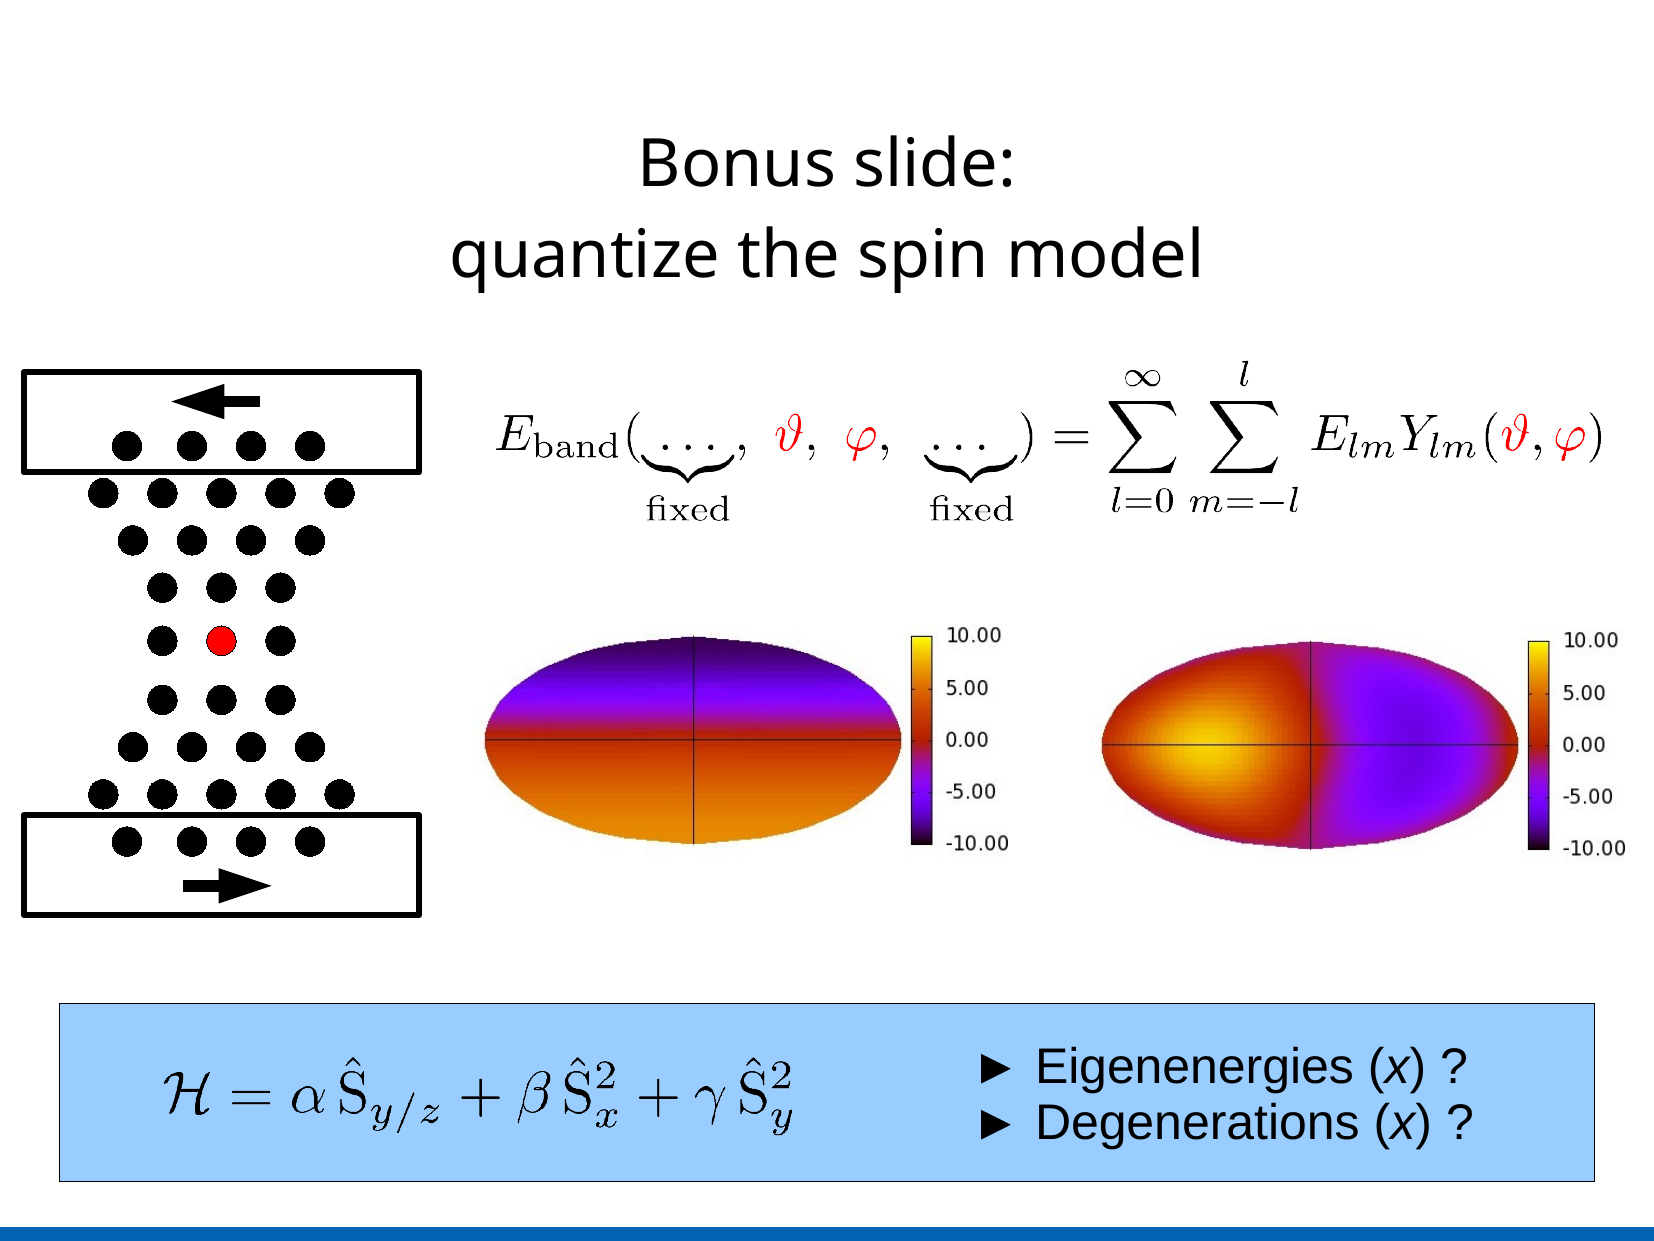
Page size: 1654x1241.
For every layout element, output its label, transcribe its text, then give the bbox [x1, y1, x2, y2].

text_box [324, 779, 355, 810]
text_box [265, 572, 296, 603]
text_box [147, 779, 178, 810]
text_box [177, 826, 207, 857]
picture [490, 354, 1613, 524]
text_box [295, 732, 325, 762]
text_box [147, 625, 178, 656]
picture [1089, 629, 1625, 863]
text_box [177, 525, 207, 556]
text_box [59, 1003, 1595, 1182]
text_box [147, 478, 178, 508]
text_box [206, 779, 237, 810]
text_box [177, 732, 207, 762]
text_box [88, 478, 119, 508]
text_box [265, 625, 296, 656]
text_box [236, 732, 266, 762]
text_box [236, 431, 266, 461]
text_box [206, 685, 237, 715]
text_box [295, 431, 325, 461]
text_box [265, 685, 296, 715]
text_box [206, 478, 237, 508]
text_box [88, 779, 119, 810]
text_box [118, 525, 148, 556]
text_box [295, 525, 325, 556]
text_box [265, 779, 296, 810]
text_box [147, 572, 178, 603]
text_box [295, 826, 325, 857]
picture [158, 1050, 800, 1139]
text_box [265, 478, 296, 508]
text_box [324, 478, 355, 508]
text_box [112, 826, 142, 857]
text_box [177, 431, 207, 461]
text_box [118, 732, 148, 762]
text_box [206, 625, 237, 656]
text_box [236, 826, 266, 857]
text_box ► Eigenenergies (x) ? ► Degenerations (x) ? [956, 1031, 1489, 1158]
text_box [147, 685, 178, 715]
text_box [206, 572, 237, 603]
text_box [112, 431, 142, 461]
text_box [236, 525, 266, 556]
title Bonus slide: quantize the spin model [121, 102, 1534, 310]
picture [472, 624, 1008, 858]
